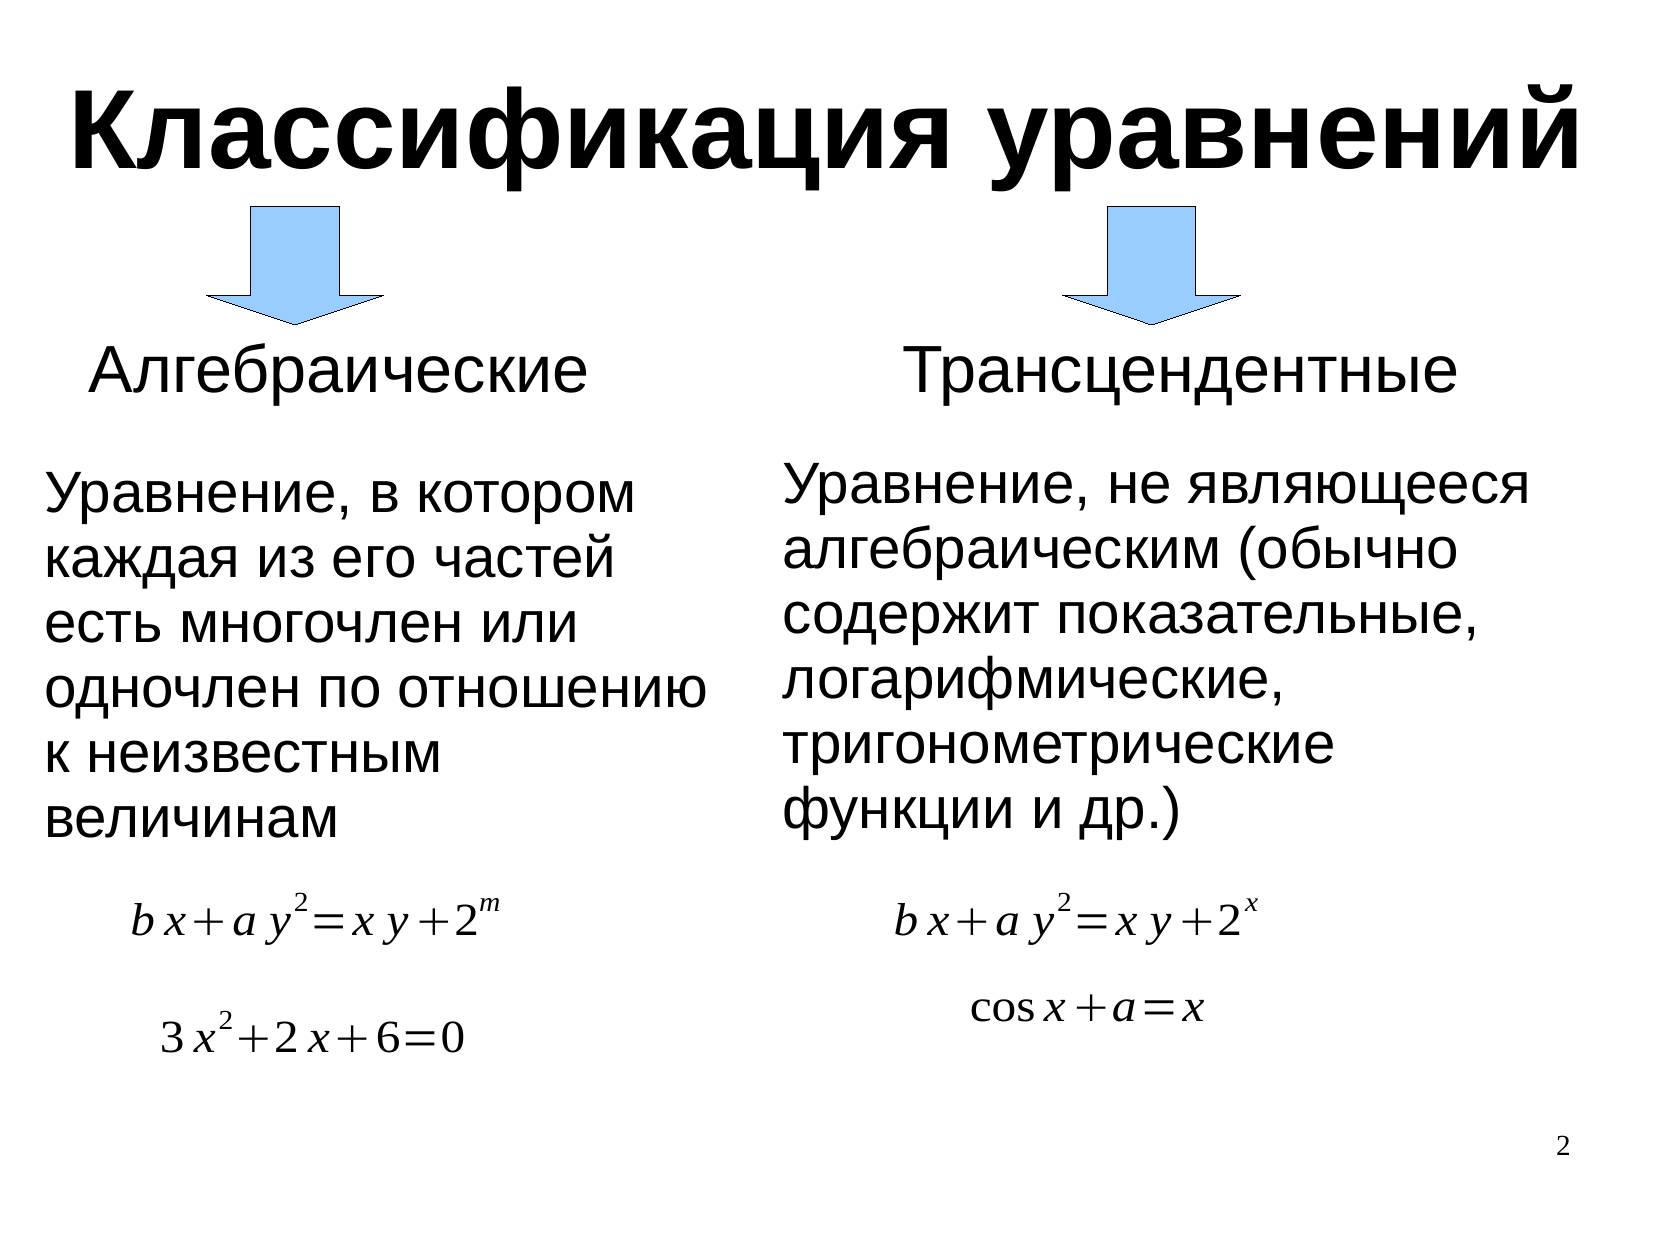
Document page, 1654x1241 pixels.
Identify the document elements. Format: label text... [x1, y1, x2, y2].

text_box Уравнение, в котором каждая из его частей есть многочлен или одночлен по отношению к неизвестным величинам [29, 452, 739, 858]
chart [881, 885, 1270, 945]
text_box [1062, 206, 1241, 324]
text_box Трансцендентные [856, 324, 1506, 415]
chart [147, 1003, 478, 1064]
text_box Алгебраические [59, 324, 621, 415]
text_box [206, 206, 384, 324]
chart [118, 885, 514, 945]
text_box Классификация уравнений [29, 59, 1625, 200]
text_box Уравнение, не являющееся алгебраическим (обычно содержит показательные, логарифмические, тригонометрические функции и др.) [767, 442, 1595, 848]
chart [957, 980, 1217, 1034]
